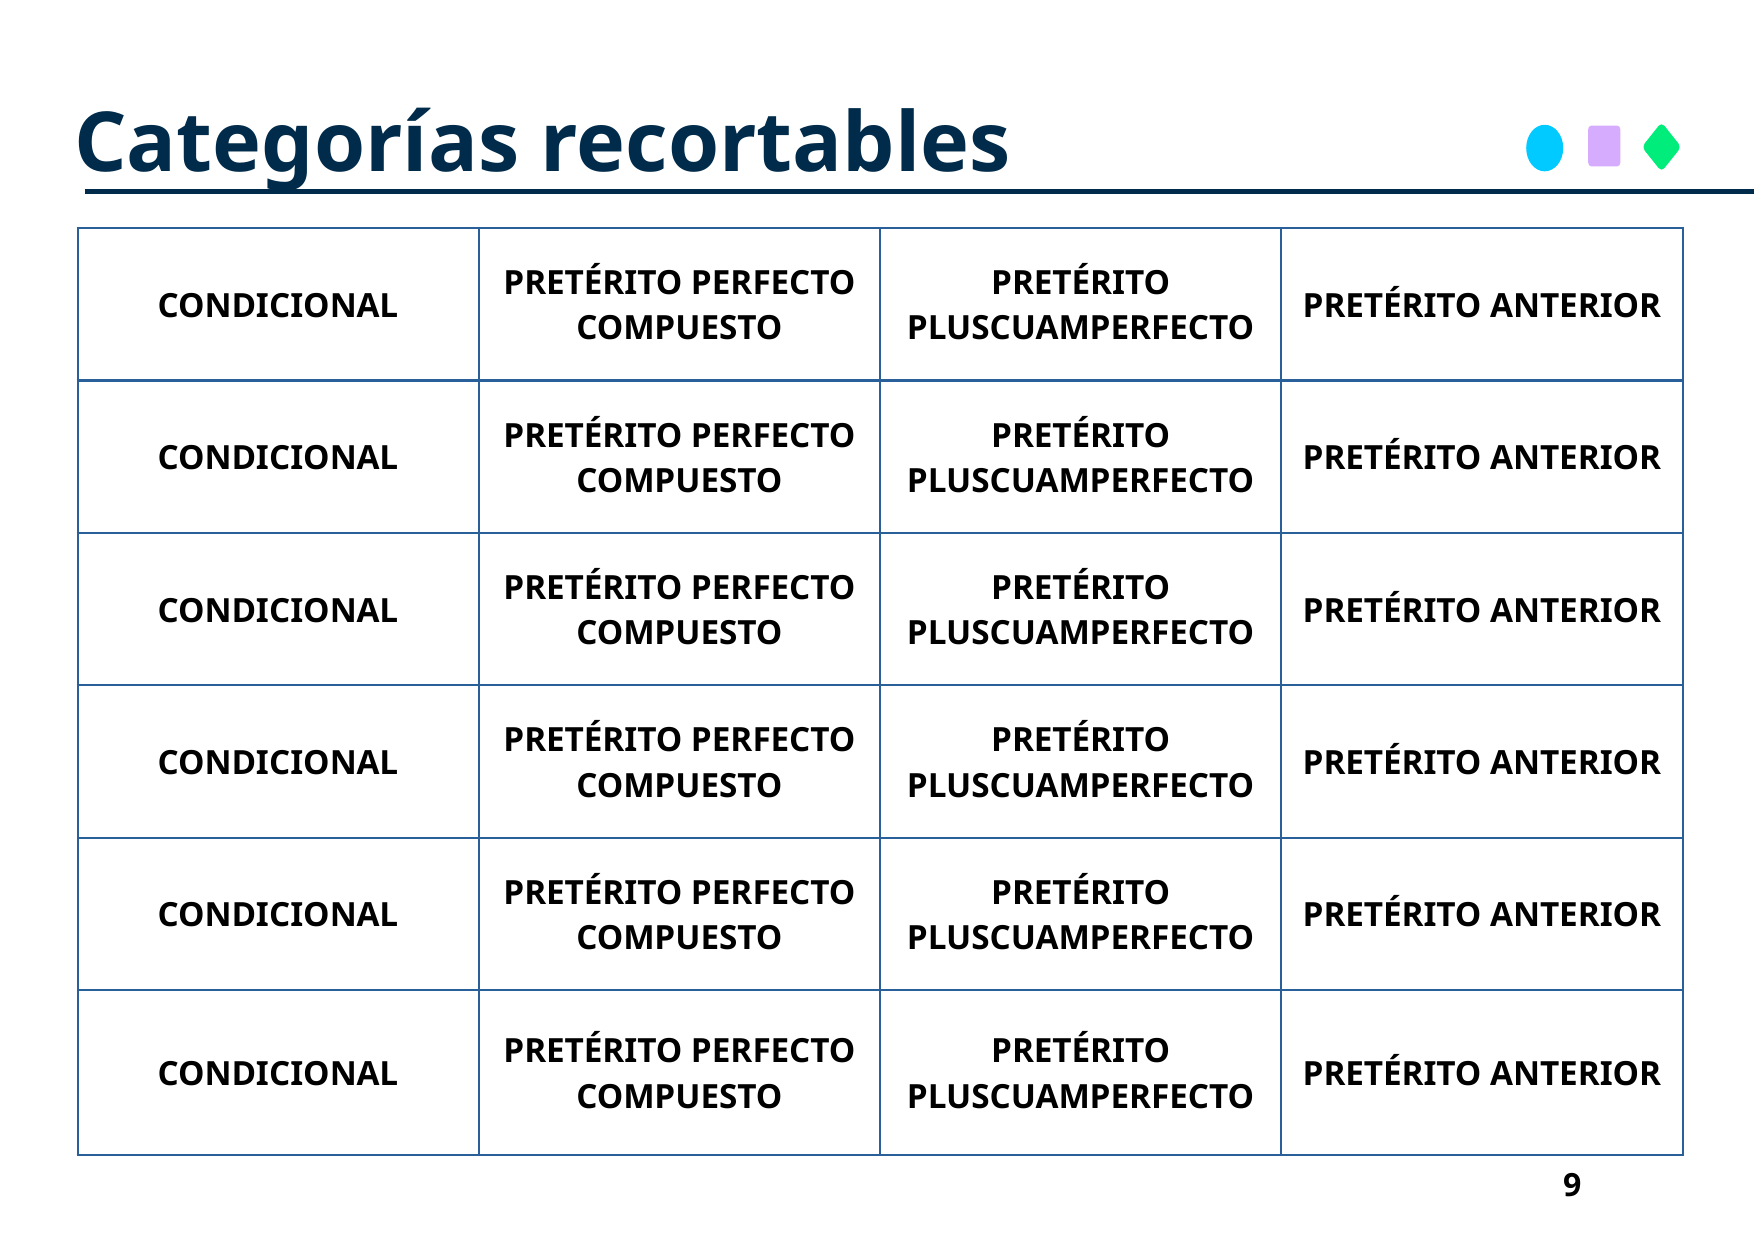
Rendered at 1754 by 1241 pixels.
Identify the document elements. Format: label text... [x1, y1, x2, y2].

table_cell PRETÉRITO ANTERIOR [1282, 382, 1682, 532]
table_header PRETÉRITO PERFECTO COMPUESTO [480, 229, 879, 379]
table_cell PRETÉRITO PLUSCUAMPERFECTO [881, 534, 1280, 684]
table_cell PRETÉRITO PERFECTO COMPUESTO [480, 382, 879, 532]
table_cell PRETÉRITO ANTERIOR [1282, 839, 1682, 989]
table_cell PRETÉRITO PLUSCUAMPERFECTO [881, 991, 1280, 1154]
table_cell PRETÉRITO PERFECTO COMPUESTO [480, 534, 879, 684]
table_cell PRETÉRITO PERFECTO COMPUESTO [480, 839, 879, 989]
table_cell CONDICIONAL [79, 534, 478, 684]
table_cell CONDICIONAL [79, 991, 478, 1154]
table_cell PRETÉRITO ANTERIOR [1282, 991, 1682, 1154]
table_cell PRETÉRITO PLUSCUAMPERFECTO [881, 686, 1280, 837]
table_cell CONDICIONAL [79, 686, 478, 837]
table_cell PRETÉRITO ANTERIOR [1282, 534, 1682, 684]
table_cell CONDICIONAL [79, 382, 478, 532]
table_header PRETÉRITO ANTERIOR [1282, 229, 1682, 379]
table_cell PRETÉRITO PLUSCUAMPERFECTO [881, 382, 1280, 532]
table_cell CONDICIONAL [79, 839, 478, 989]
table_cell PRETÉRITO PLUSCUAMPERFECTO [881, 839, 1280, 989]
table_header PRETÉRITO PLUSCUAMPERFECTO [881, 229, 1280, 379]
table_cell PRETÉRITO PERFECTO COMPUESTO [480, 991, 879, 1154]
table_cell PRETÉRITO PERFECTO COMPUESTO [480, 686, 879, 837]
table_header CONDICIONAL [79, 229, 478, 379]
table_cell PRETÉRITO ANTERIOR [1282, 686, 1682, 837]
title Categorías recortables [74, 32, 1404, 196]
